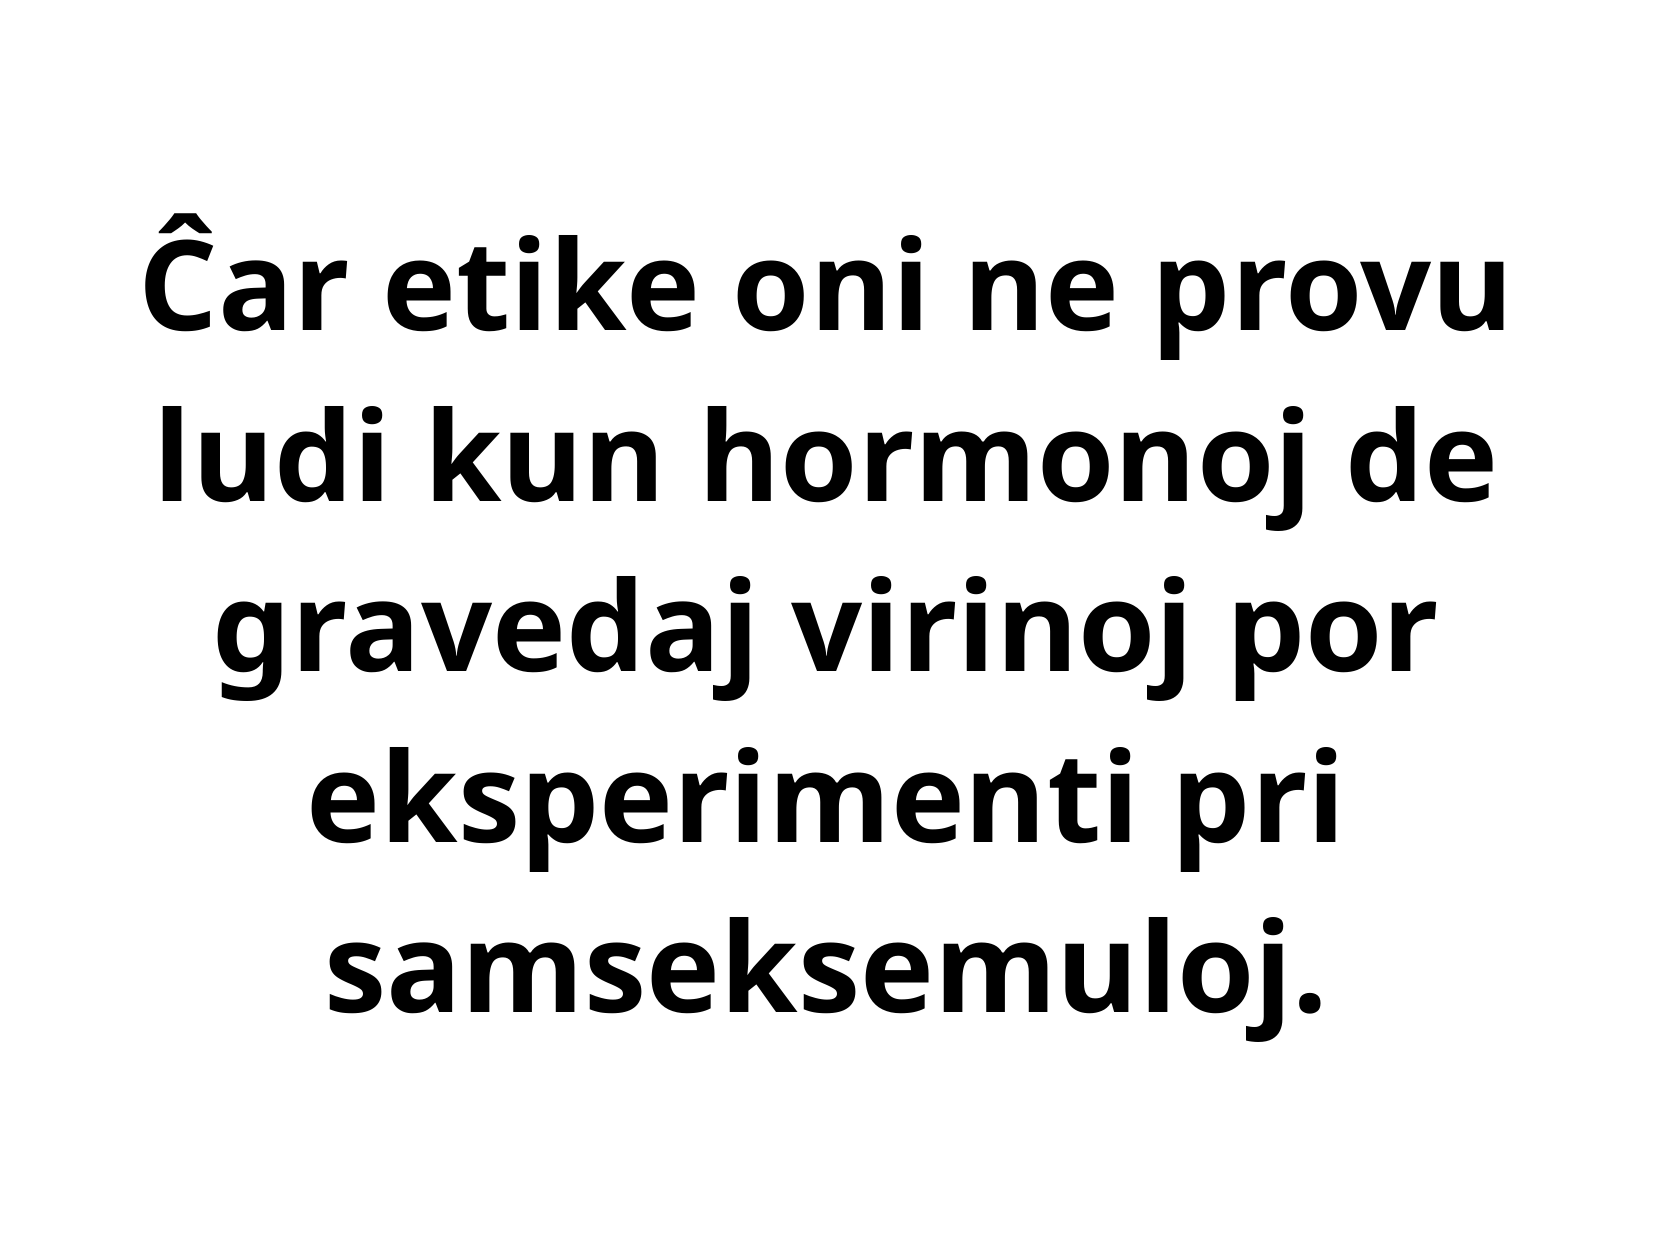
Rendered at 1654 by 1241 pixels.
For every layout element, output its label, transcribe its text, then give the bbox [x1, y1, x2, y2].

title Ĉar etike oni ne provu ludi kun hormonoj de gravedaj virinoj por eksperimenti pri samseksemuloj. [82, 53, 1571, 1193]
